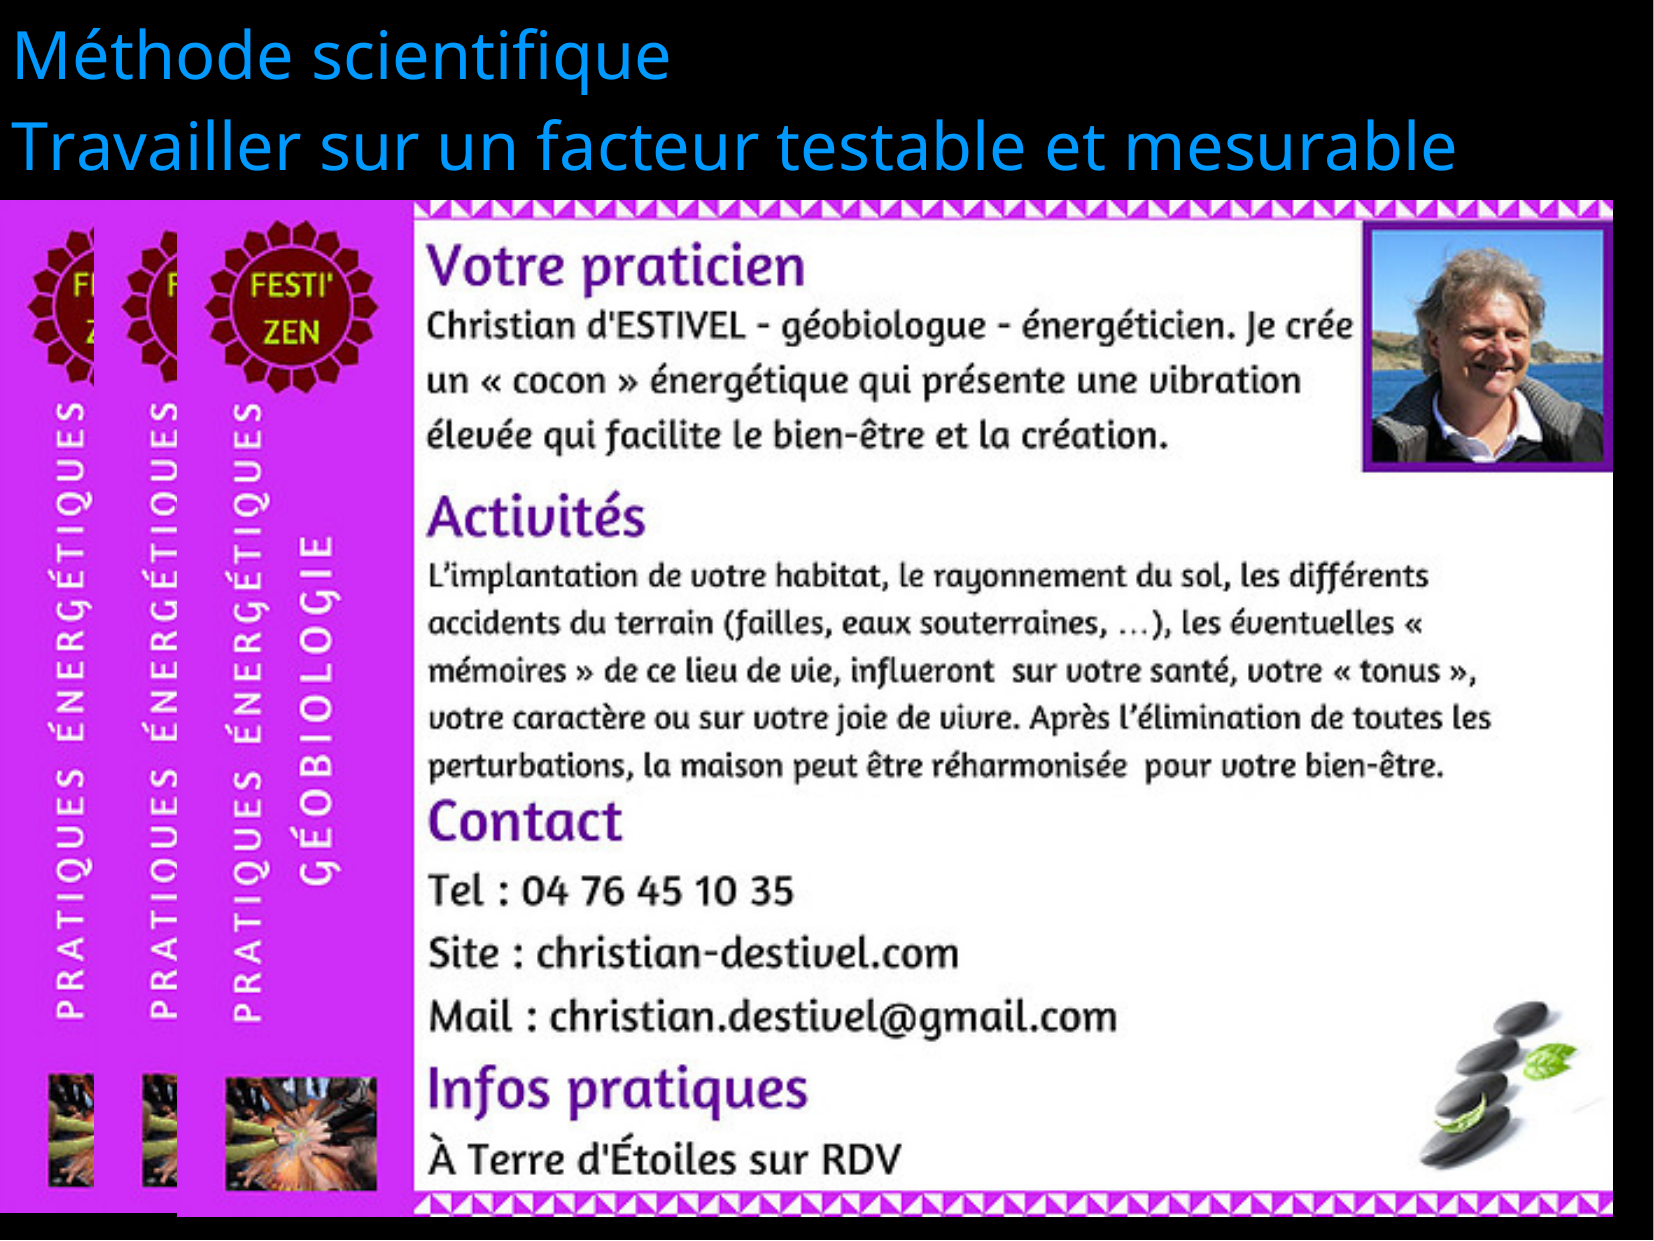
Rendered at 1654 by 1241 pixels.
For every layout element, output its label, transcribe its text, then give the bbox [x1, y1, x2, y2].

picture [0, 200, 1613, 1217]
text_box Méthode scientifique Travailler sur un facteur testable et mesurable [11, 8, 1583, 189]
